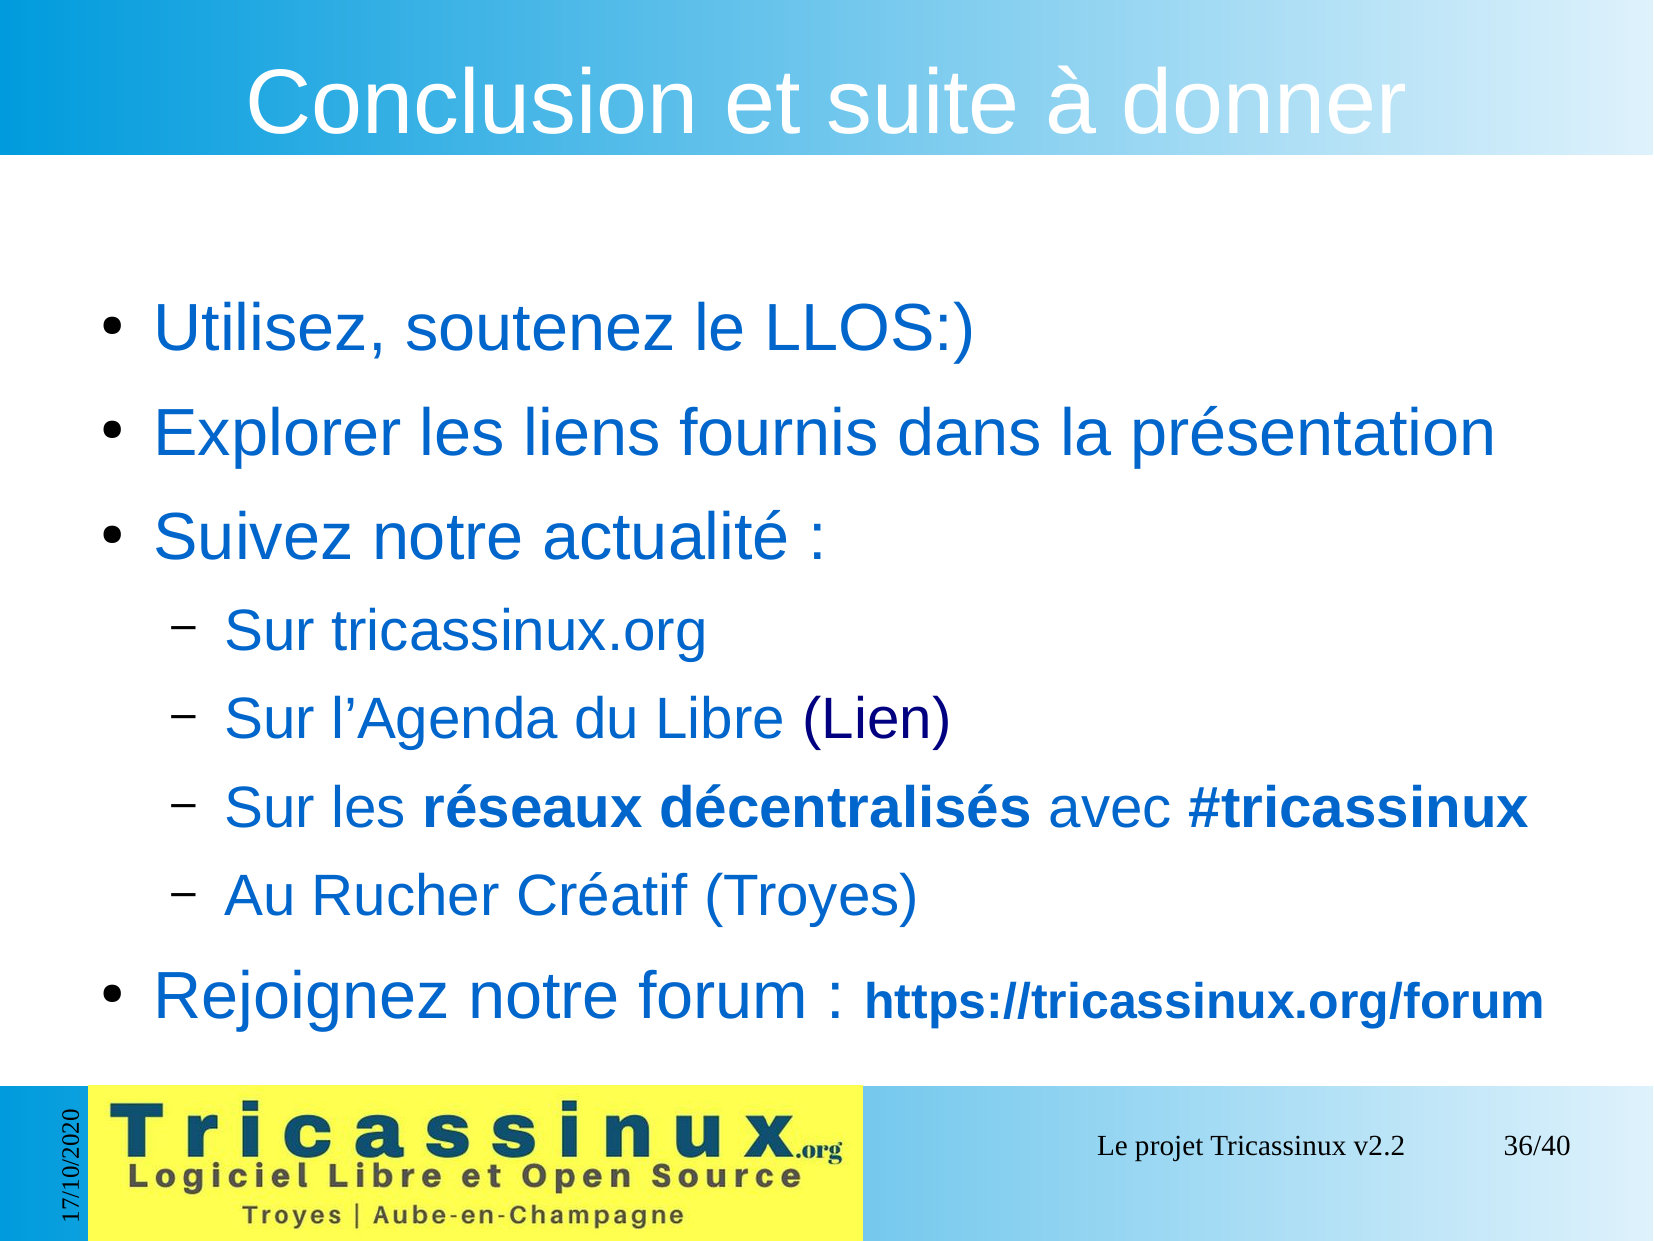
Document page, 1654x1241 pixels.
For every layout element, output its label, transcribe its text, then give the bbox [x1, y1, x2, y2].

title Conclusion et suite à donner [82, 49, 1571, 155]
picture [89, 1085, 863, 1241]
list Utilisez, soutenez le LLOS:) Explorer les liens fournis dans la présentation Suivez notre actualité : Sur tricassinux.org Sur l’Agenda du Libre (Lien) Sur les réseaux décentralisés avec #tricassinux Au Rucher Créatif (Troyes) Rejoignez notre forum : https://tricassinux.org/forum [82, 290, 1571, 1010]
